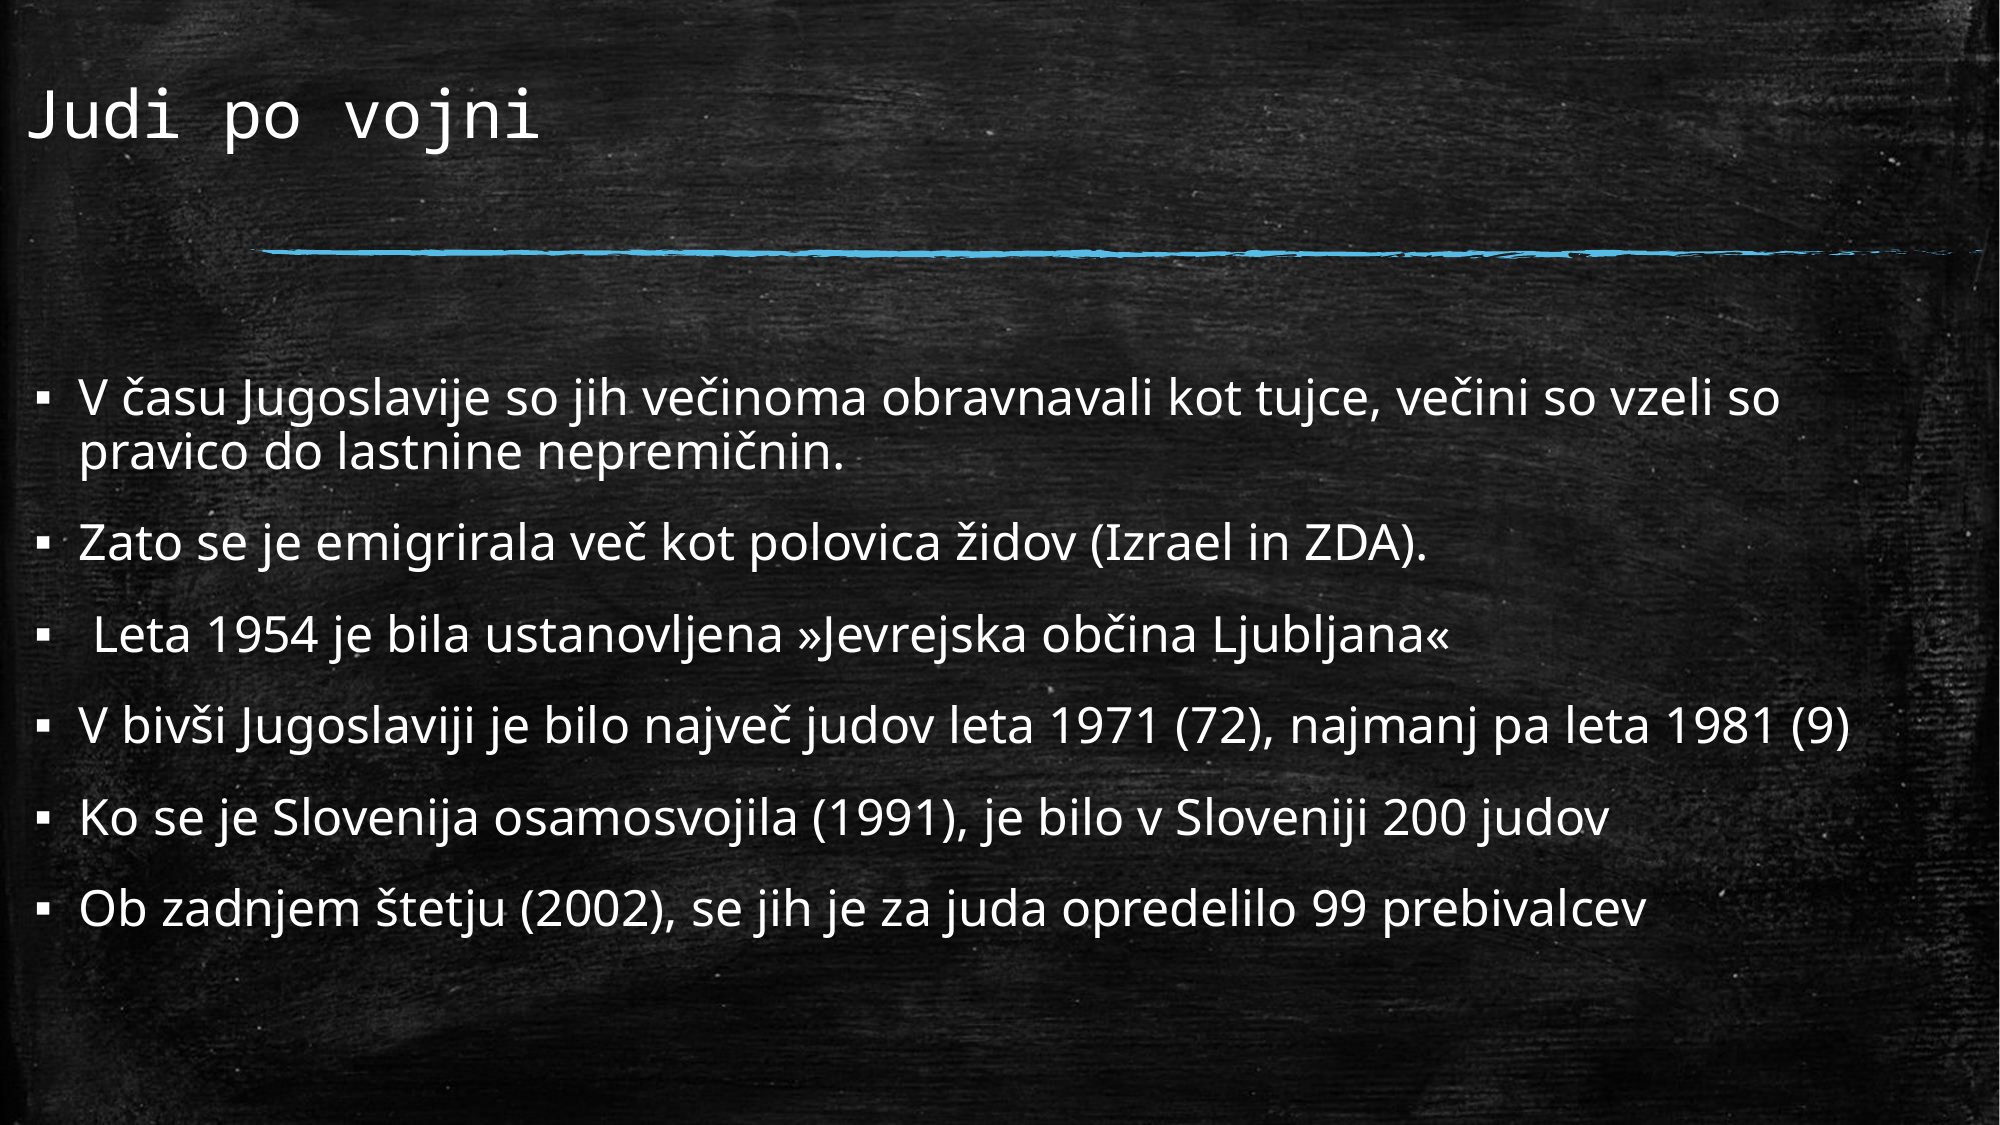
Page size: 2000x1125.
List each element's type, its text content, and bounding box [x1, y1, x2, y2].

picture [0, 0, 2000, 1125]
title Judi po vojni [7, 19, 1508, 161]
list V času Jugoslavije so jih večinoma obravnavali kot tujce, večini so vzeli so pravico do lastnine nepremičnin. Zato se je emigrirala več kot polovica židov (Izrael in ZDA). Leta 1954 je bila ustanovljena »Jevrejska občina Ljubljana« V bivši Jugoslaviji je bilo največ judov leta 1971 (72), najmanj pa leta 1981 (9) Ko se je Slovenija osamosvojila (1991), je bilo v Sloveniji 200 judov Ob zadnjem štetju (2002), se jih je za juda opredelilo 99 prebivalcev [19, 267, 1981, 1118]
